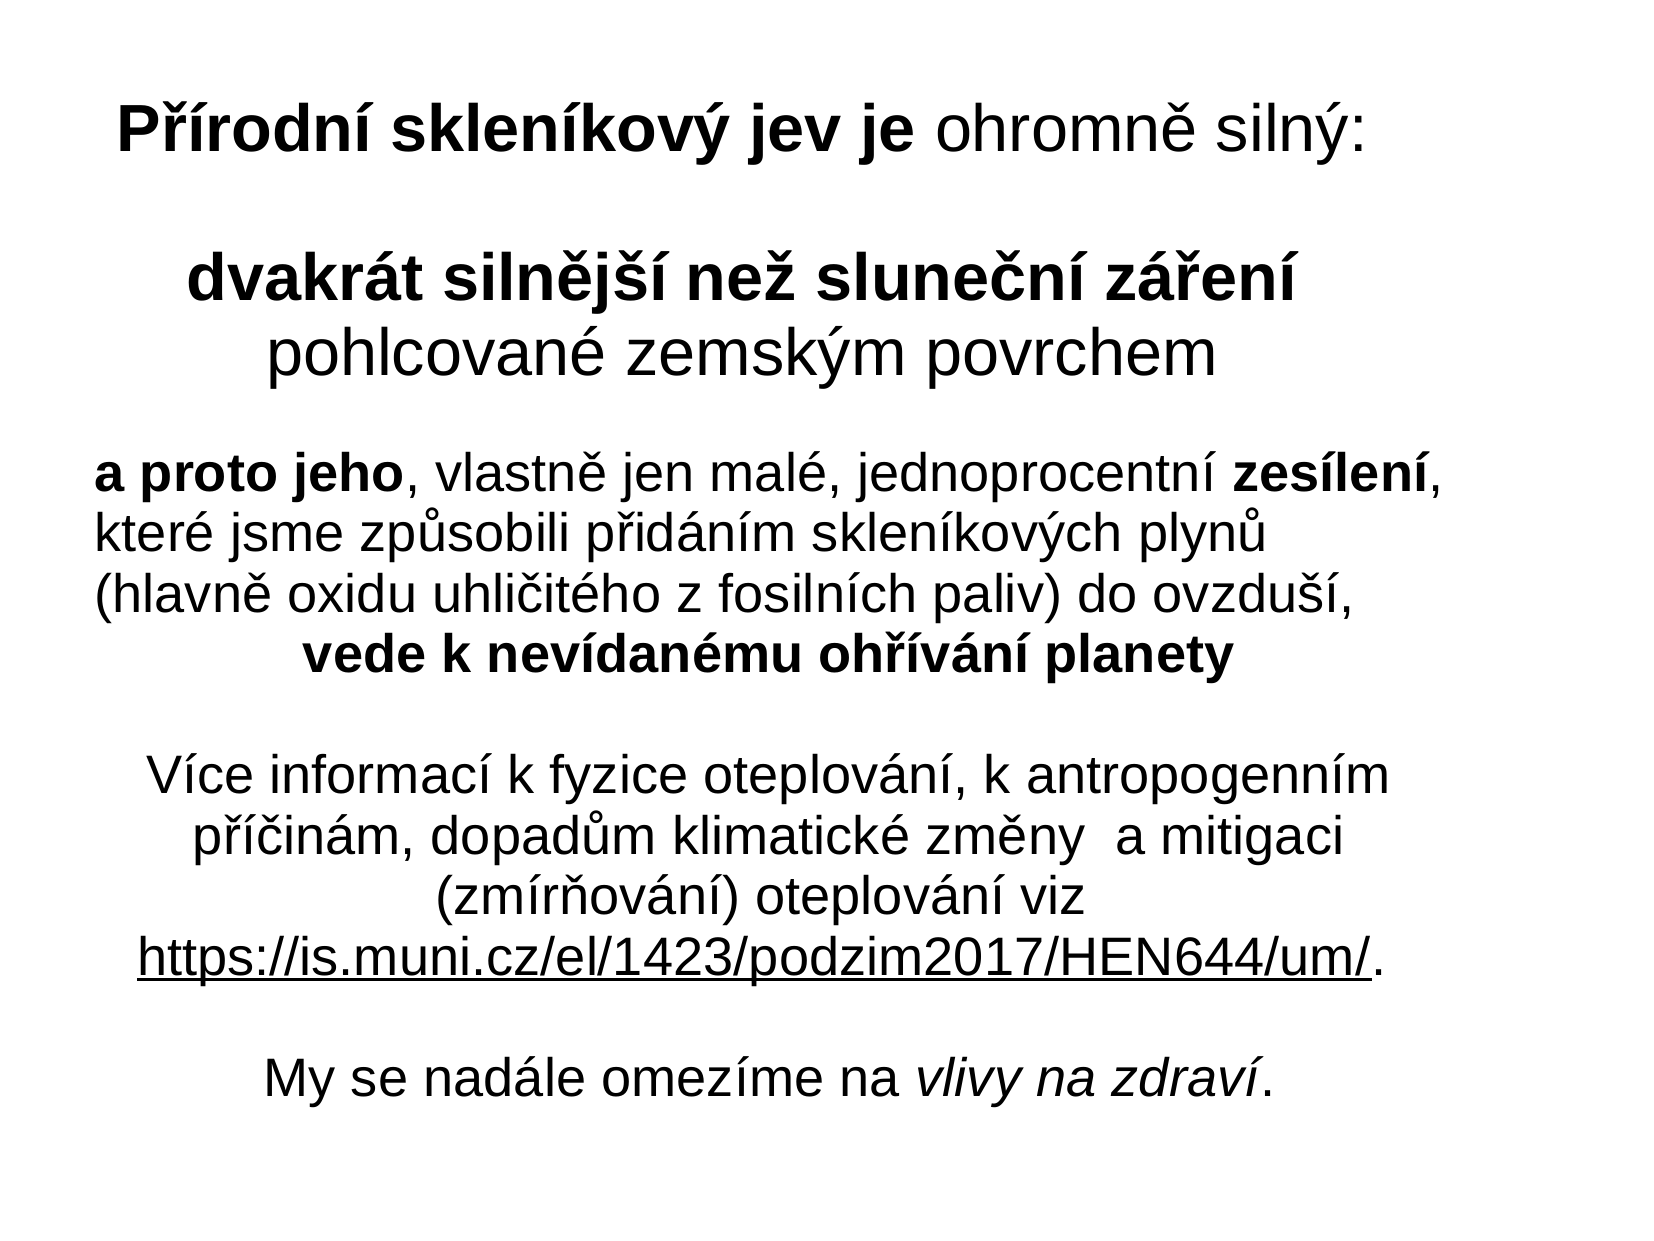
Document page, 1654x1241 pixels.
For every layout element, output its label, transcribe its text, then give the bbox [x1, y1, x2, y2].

subtitle a proto jeho, vlastně jen malé, jednoprocentní zesílení, které jsme způsobili přidáním skleníkových plynů (hlavně oxidu uhličitého z fosilních paliv) do ovzduší, vede k nevídanému ohřívání planety Více informací k fyzice oteplování, k antropogenním příčinám, dopadům klimatické změny a mitigaci (zmírňování) oteplování viz https://is.muni.cz/el/1423/podzim2017/HEN644/um/. My se nadále omezíme na vlivy na zdraví. [94, 439, 1445, 1171]
title Přírodní skleníkový jev je ohromně silný: dvakrát silnější než sluneční záření pohlcované zemským povrchem [67, 90, 1418, 390]
